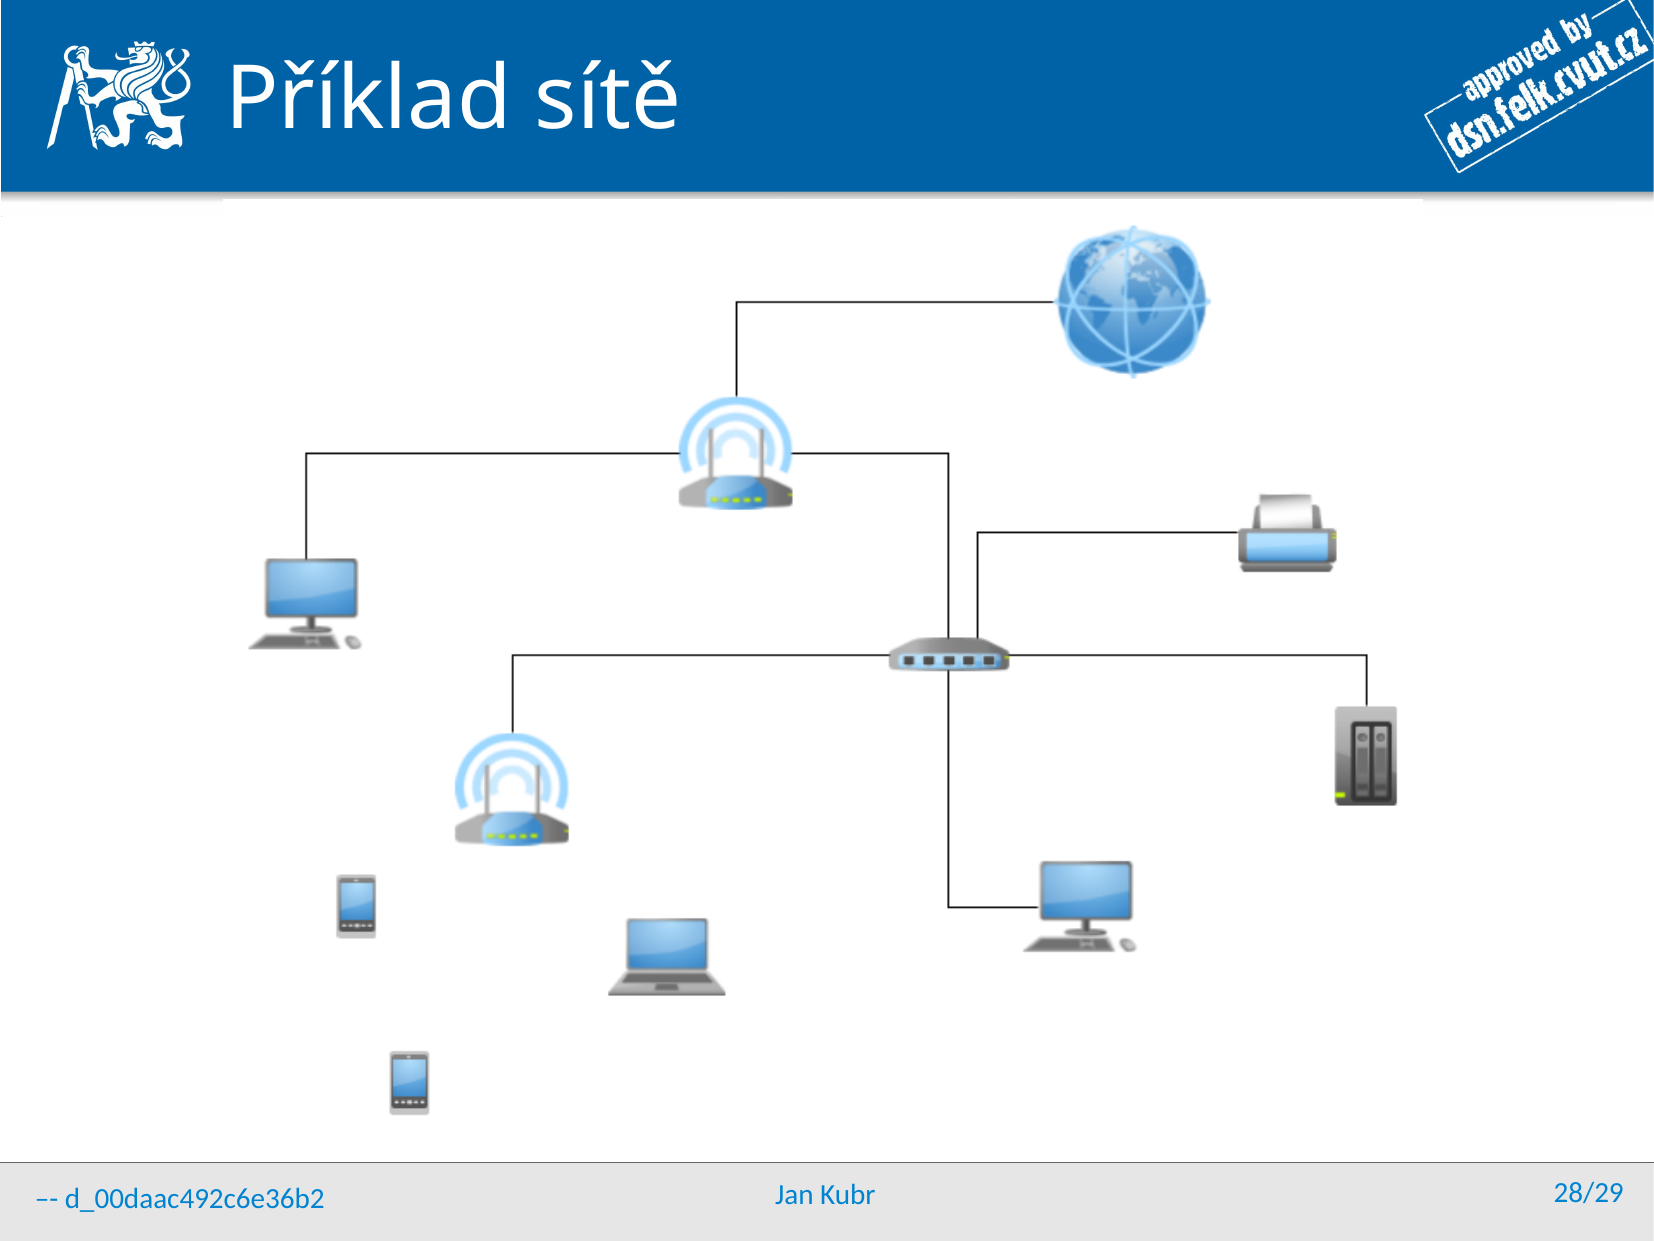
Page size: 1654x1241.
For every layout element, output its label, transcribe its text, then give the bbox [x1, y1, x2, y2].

title Příklad sítě [225, 0, 1426, 188]
picture [1, 0, 1654, 1154]
